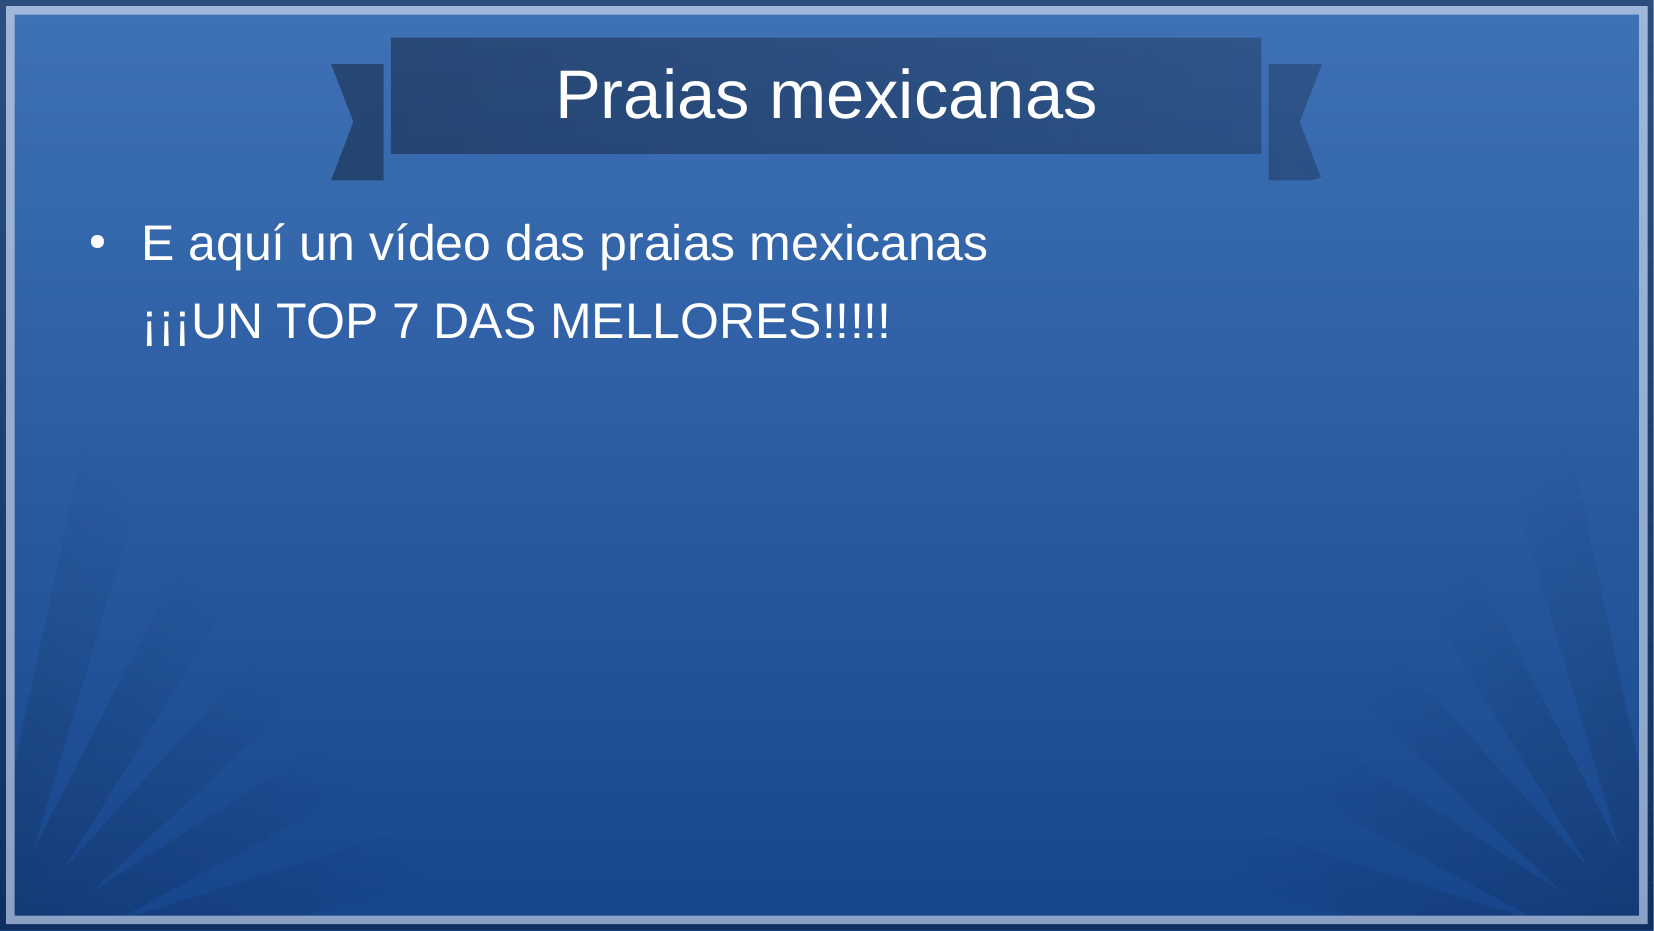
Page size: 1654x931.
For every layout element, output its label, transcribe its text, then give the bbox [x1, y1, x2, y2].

title Praias mexicanas [389, 35, 1264, 154]
list E aquí un vídeo das praias mexicanas ¡¡¡UN TOP 7 DAS MELLORES!!!!! [70, 215, 1560, 839]
